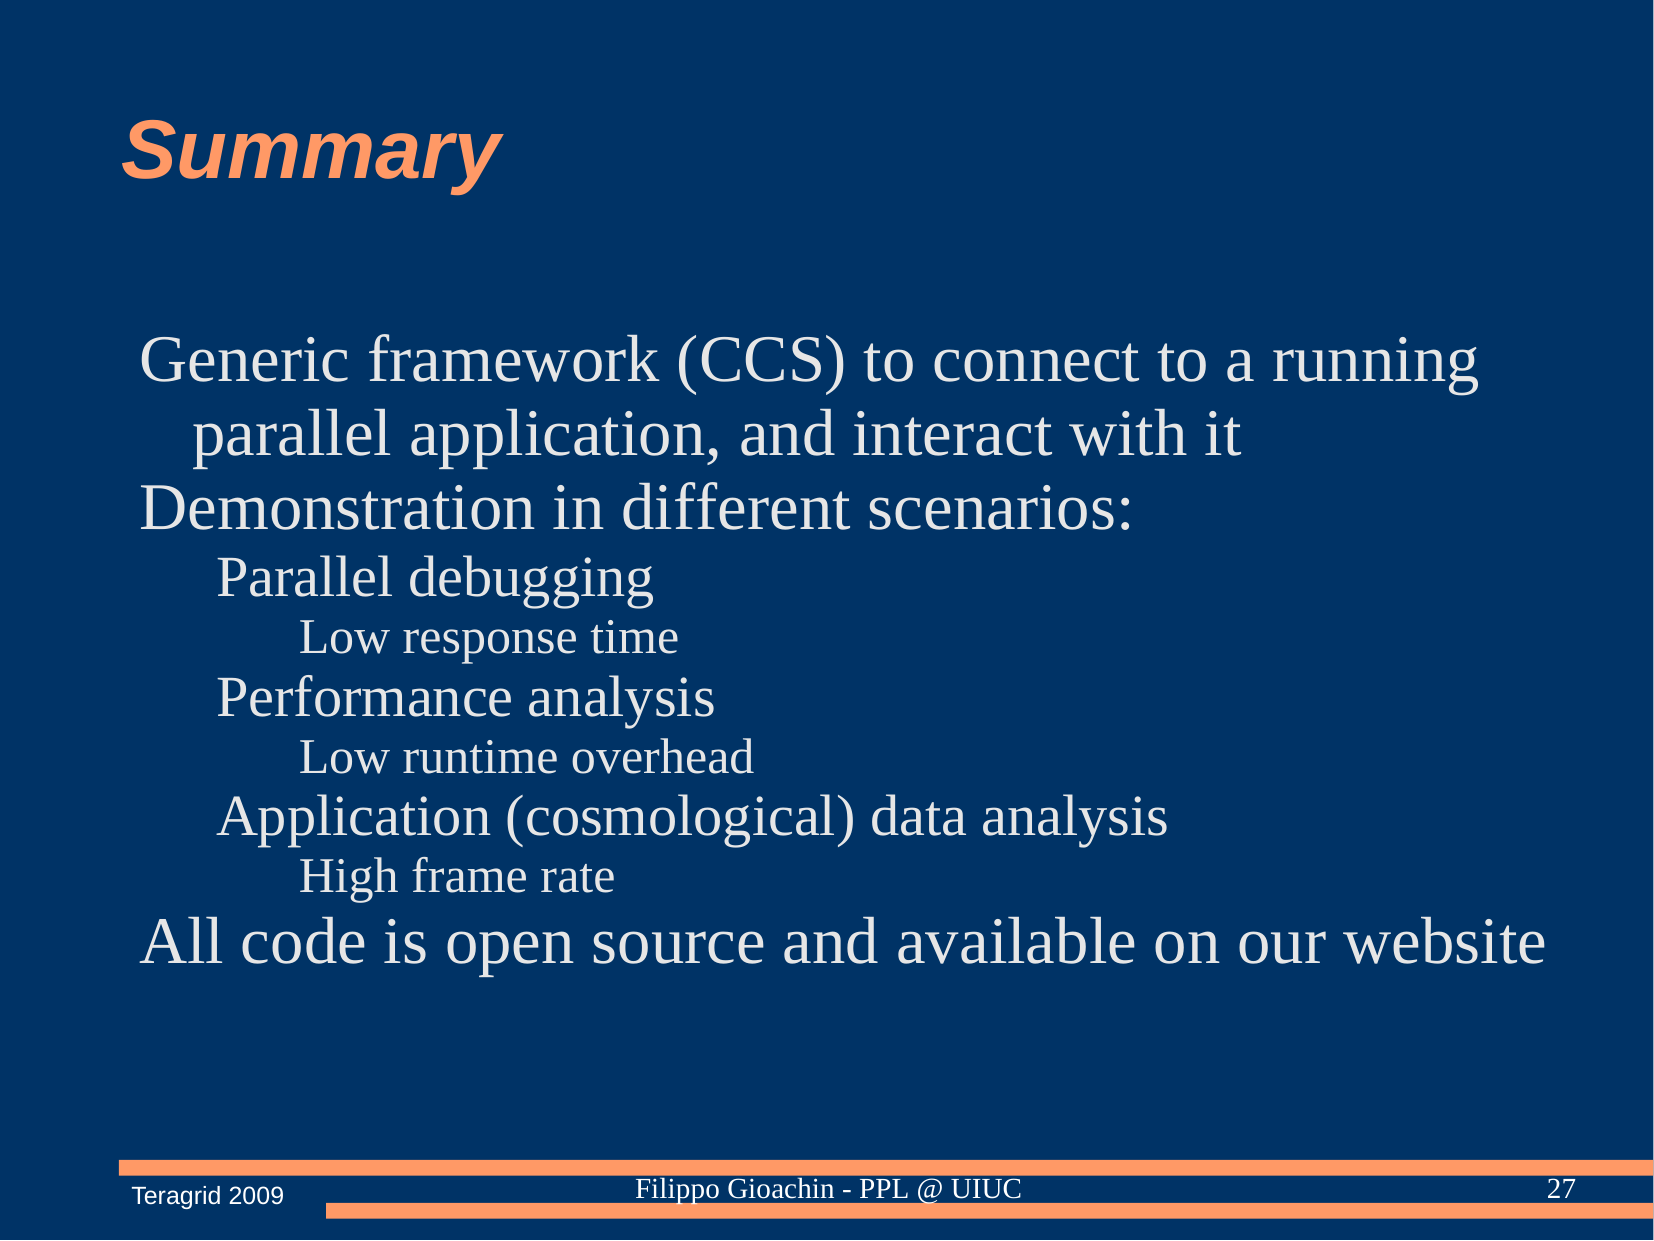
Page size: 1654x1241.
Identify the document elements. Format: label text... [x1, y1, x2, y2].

title Summary [121, 46, 1534, 254]
list Generic framework (CCS) to connect to a running parallel application, and interact with it Demonstration in different scenarios: Parallel debugging Low response time Performance analysis Low runtime overhead Application (cosmological) data analysis High frame rate All code is open source and available on our website [121, 322, 1561, 1133]
